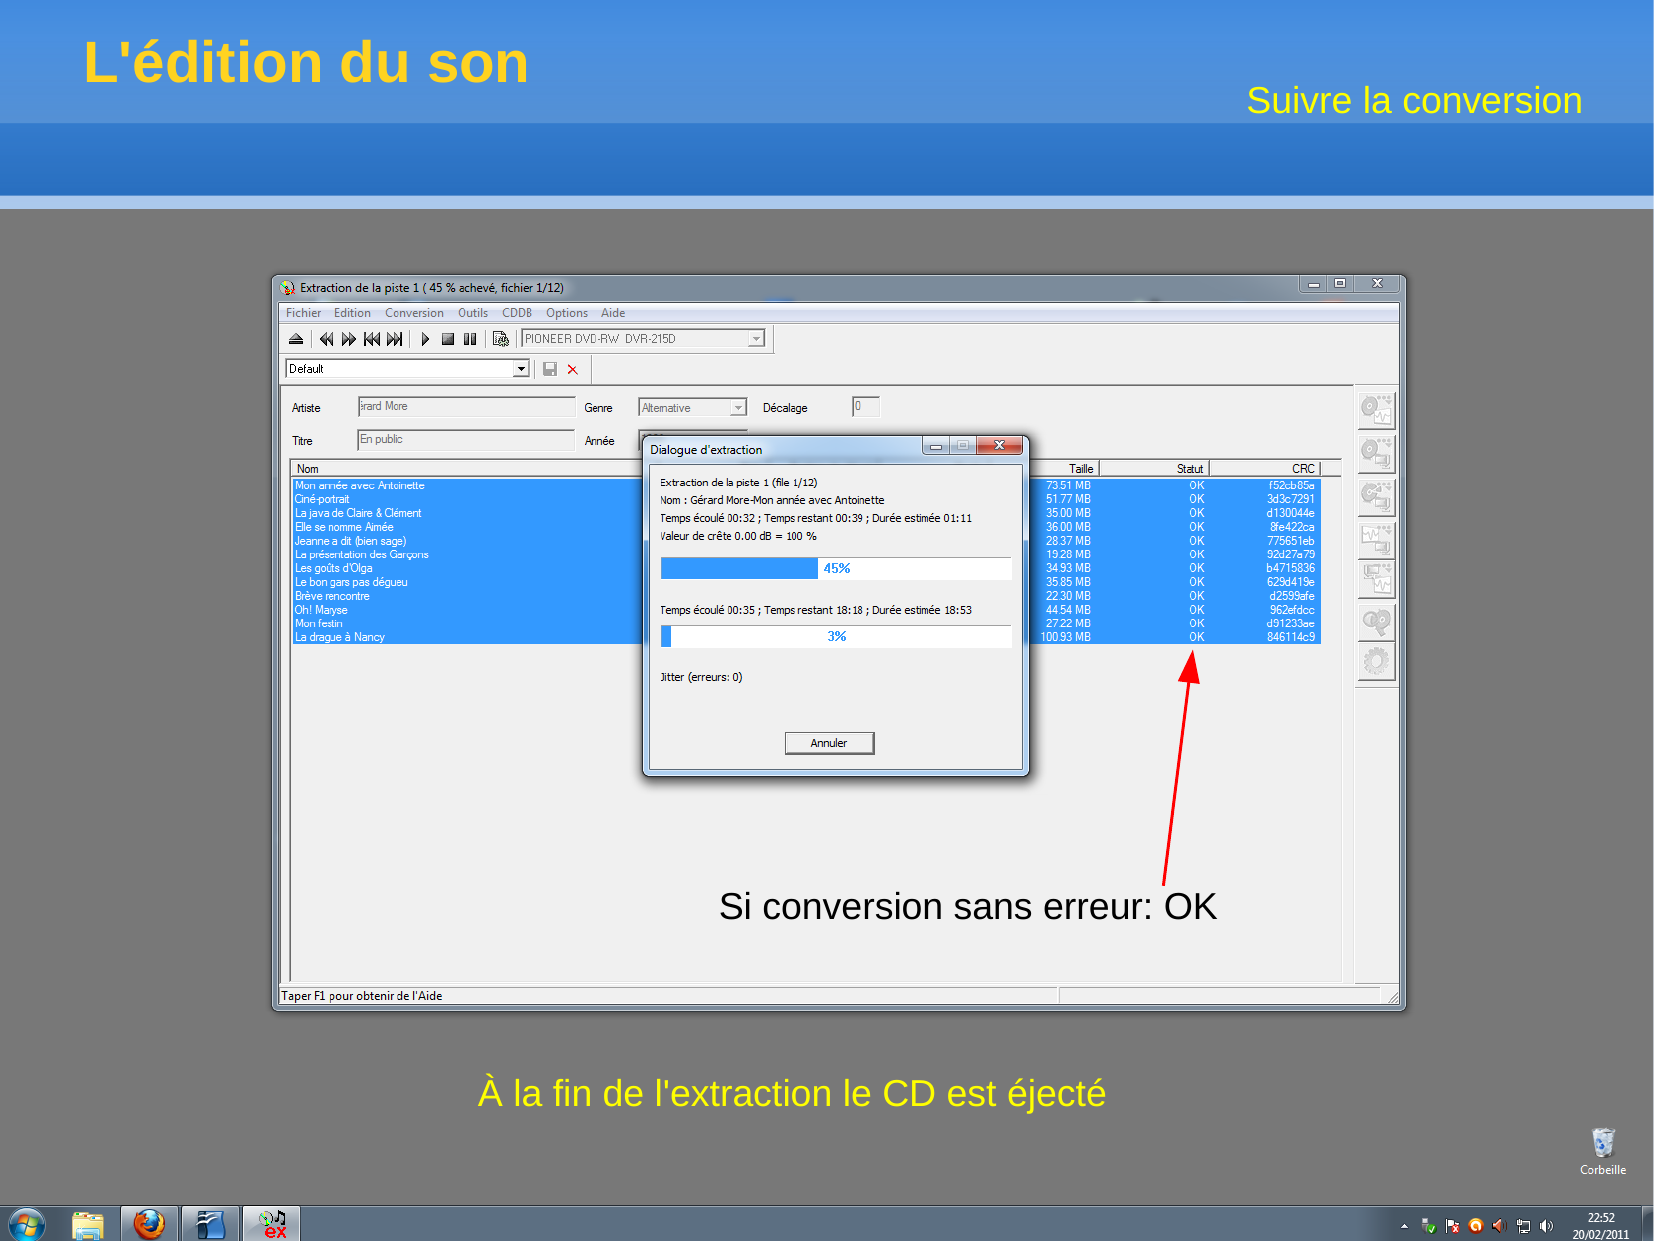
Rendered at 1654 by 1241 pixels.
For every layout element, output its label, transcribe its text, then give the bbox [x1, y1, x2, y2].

picture [0, 0, 1654, 206]
text_box Suivre la conversion [1210, 29, 1654, 129]
title L'édition du son [6, 17, 609, 107]
text_box À la fin de l'extraction le CD est éjecté [463, 1065, 1123, 1123]
picture [0, 209, 1654, 1241]
text_box Si conversion sans erreur: OK [703, 877, 1244, 935]
